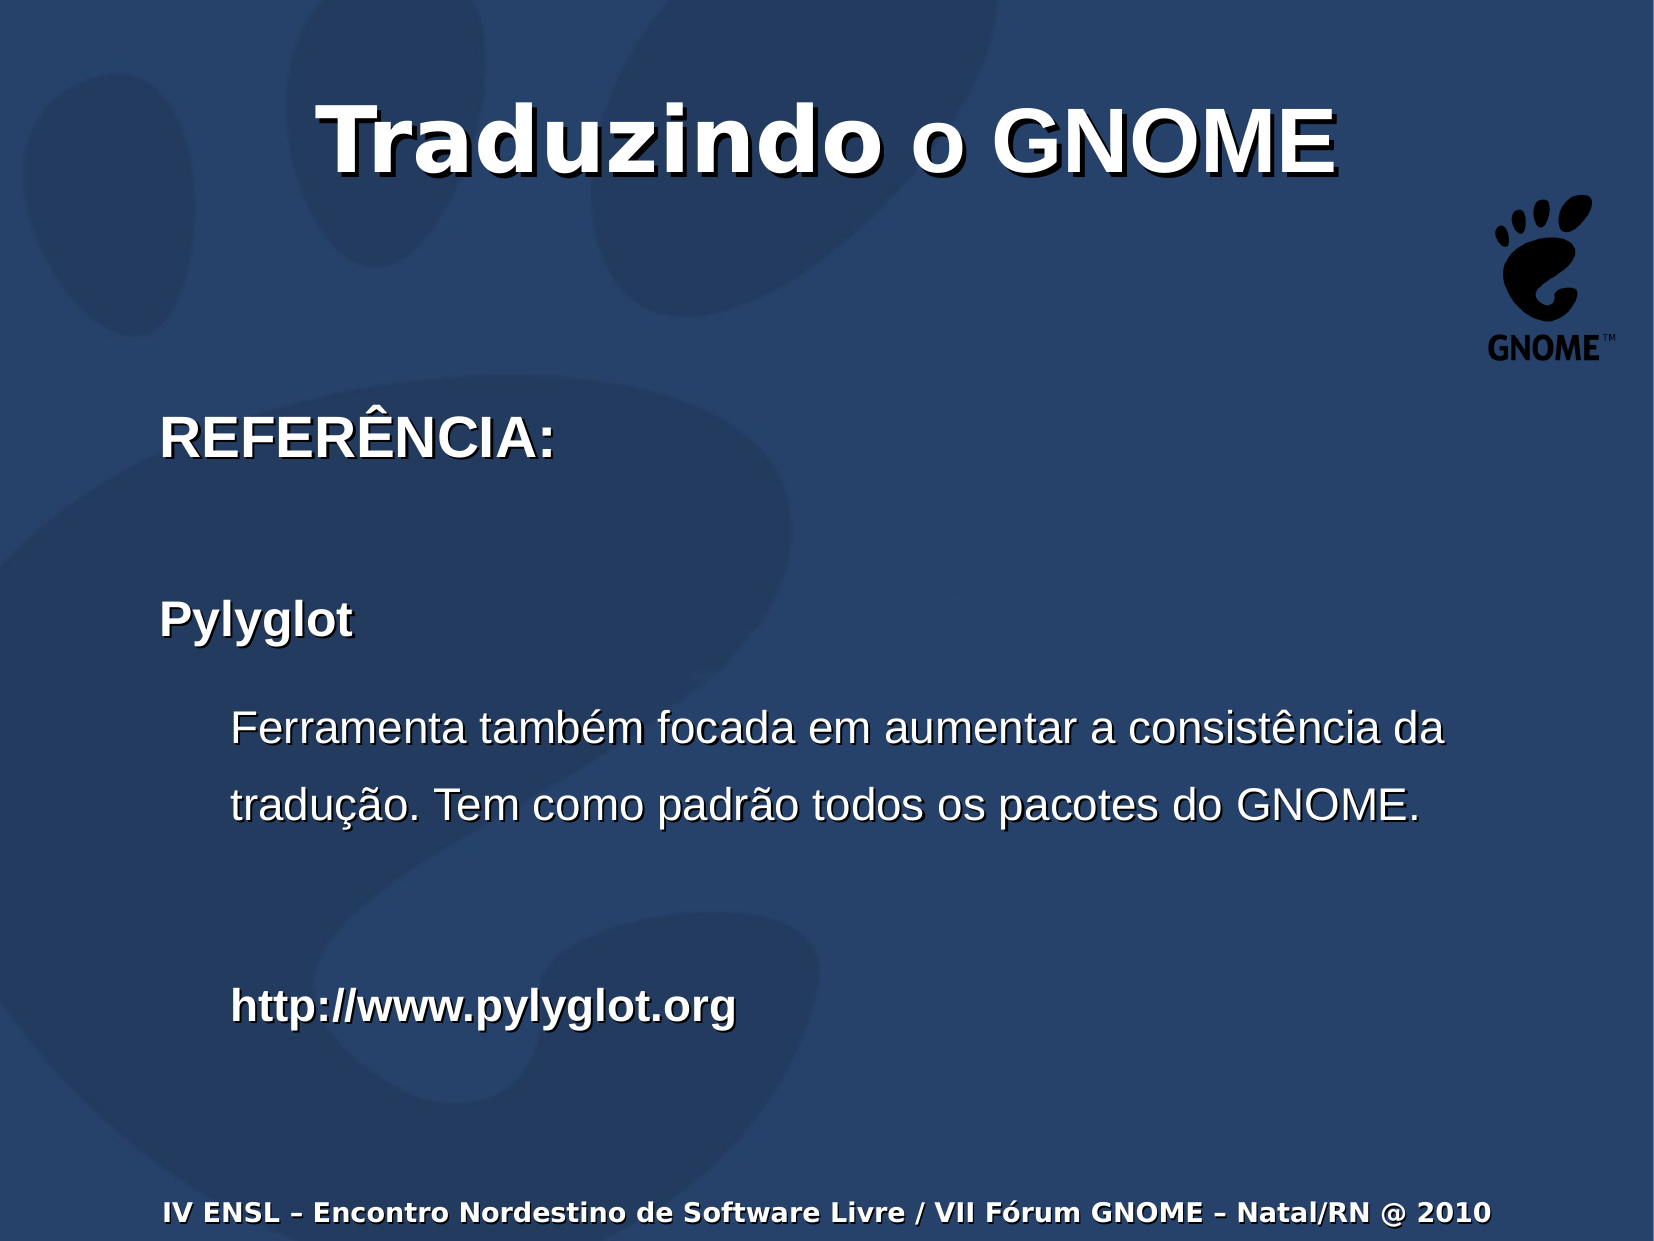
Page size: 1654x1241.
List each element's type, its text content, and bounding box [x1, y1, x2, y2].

list REFERÊNCIA: Pylyglot Ferramenta também focada em aumentar a consistência da tradução. Tem como padrão todos os pacotes do GNOME. http://www.pylyglot.org [88, 372, 1571, 1145]
title Traduzindo o GNOME [82, 45, 1571, 238]
picture [0, 0, 1654, 1145]
title IV ENSL – Encontro Nordestino de Software Livre / VII Fórum GNOME – Natal/RN @ 2010 [0, 1145, 1654, 1241]
